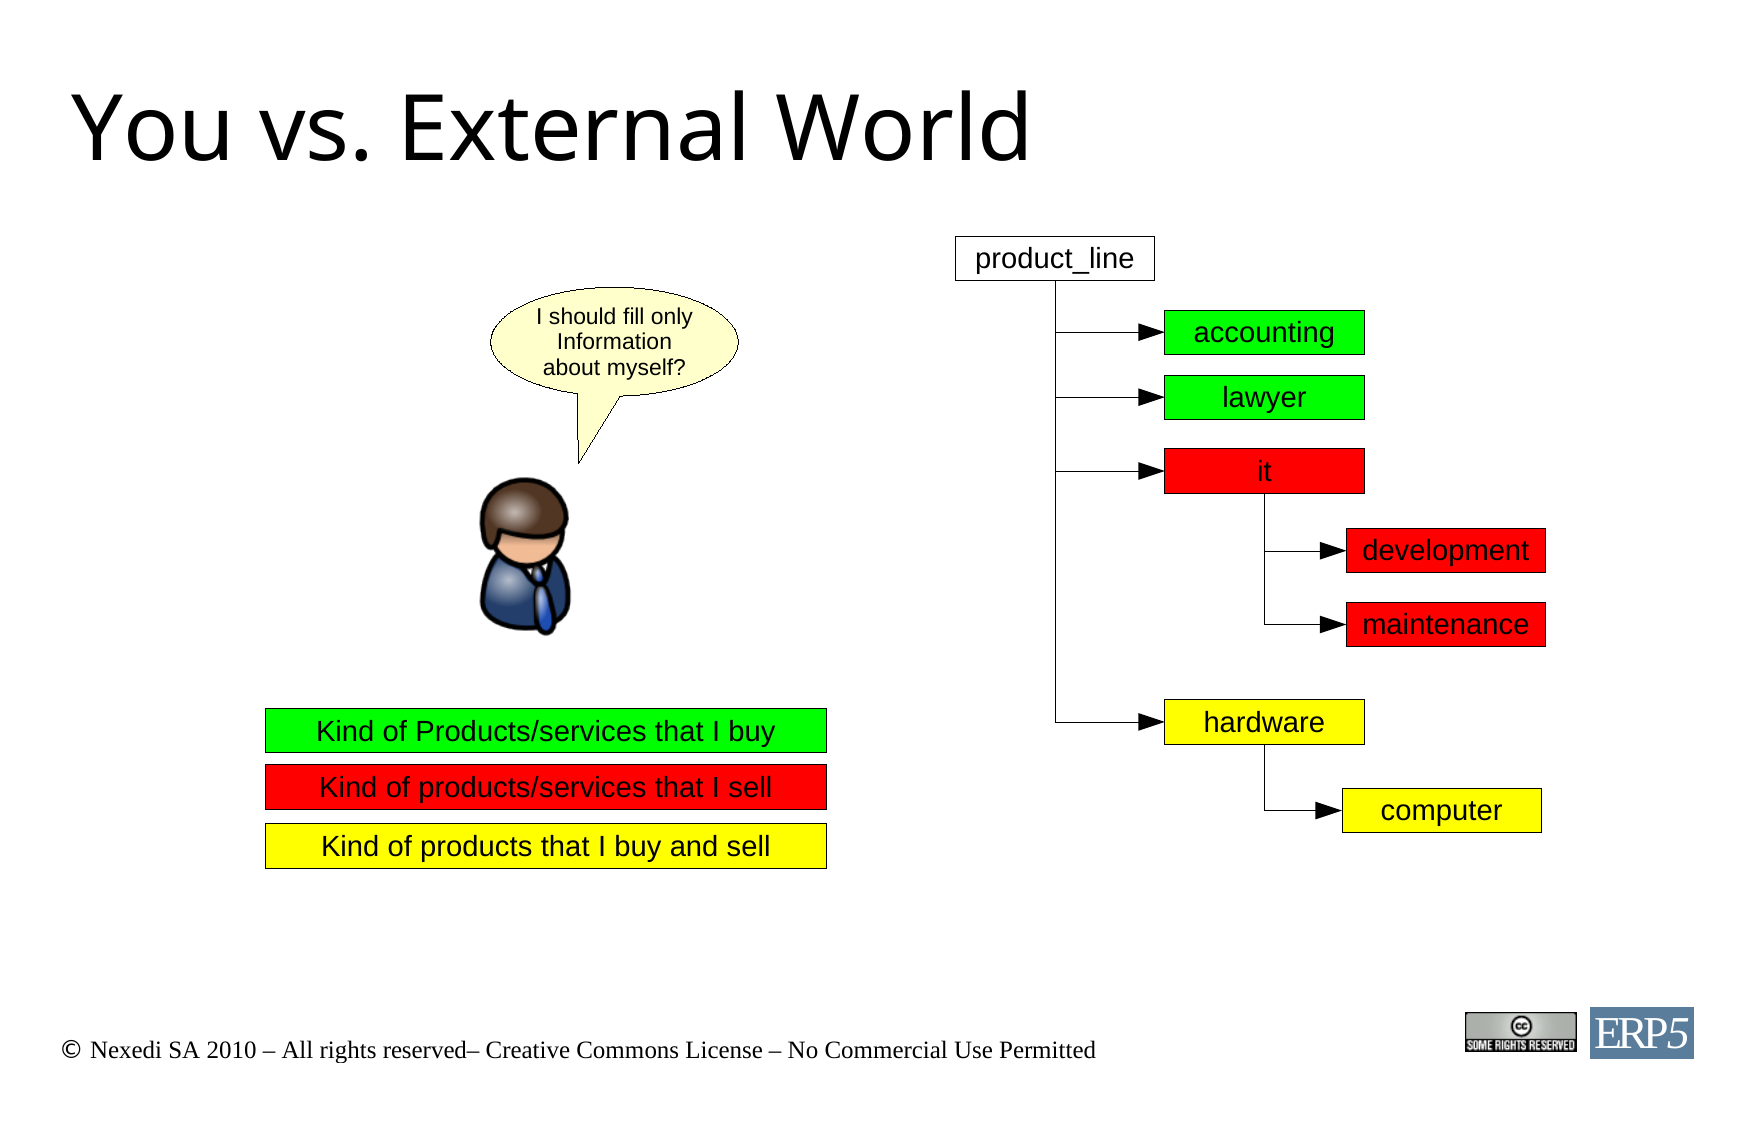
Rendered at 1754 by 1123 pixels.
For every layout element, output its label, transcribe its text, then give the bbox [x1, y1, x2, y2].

text_box development [1346, 528, 1546, 573]
text_box lawyer [1164, 375, 1365, 420]
text_box product_line [955, 236, 1155, 281]
text_box Kind of products/services that I sell [265, 764, 827, 810]
picture [442, 472, 609, 639]
picture [1465, 1012, 1577, 1052]
text_box I should fill only Information about myself? [490, 287, 739, 464]
text_box Kind of products that I buy and sell [265, 823, 827, 869]
text_box computer [1342, 788, 1542, 833]
text_box maintenance [1346, 602, 1546, 647]
text_box hardware [1164, 699, 1365, 745]
text_box accounting [1164, 310, 1365, 355]
text_box Kind of Products/services that I buy [265, 708, 827, 753]
text_box it [1164, 448, 1365, 494]
title You vs. External World [71, 63, 1707, 187]
